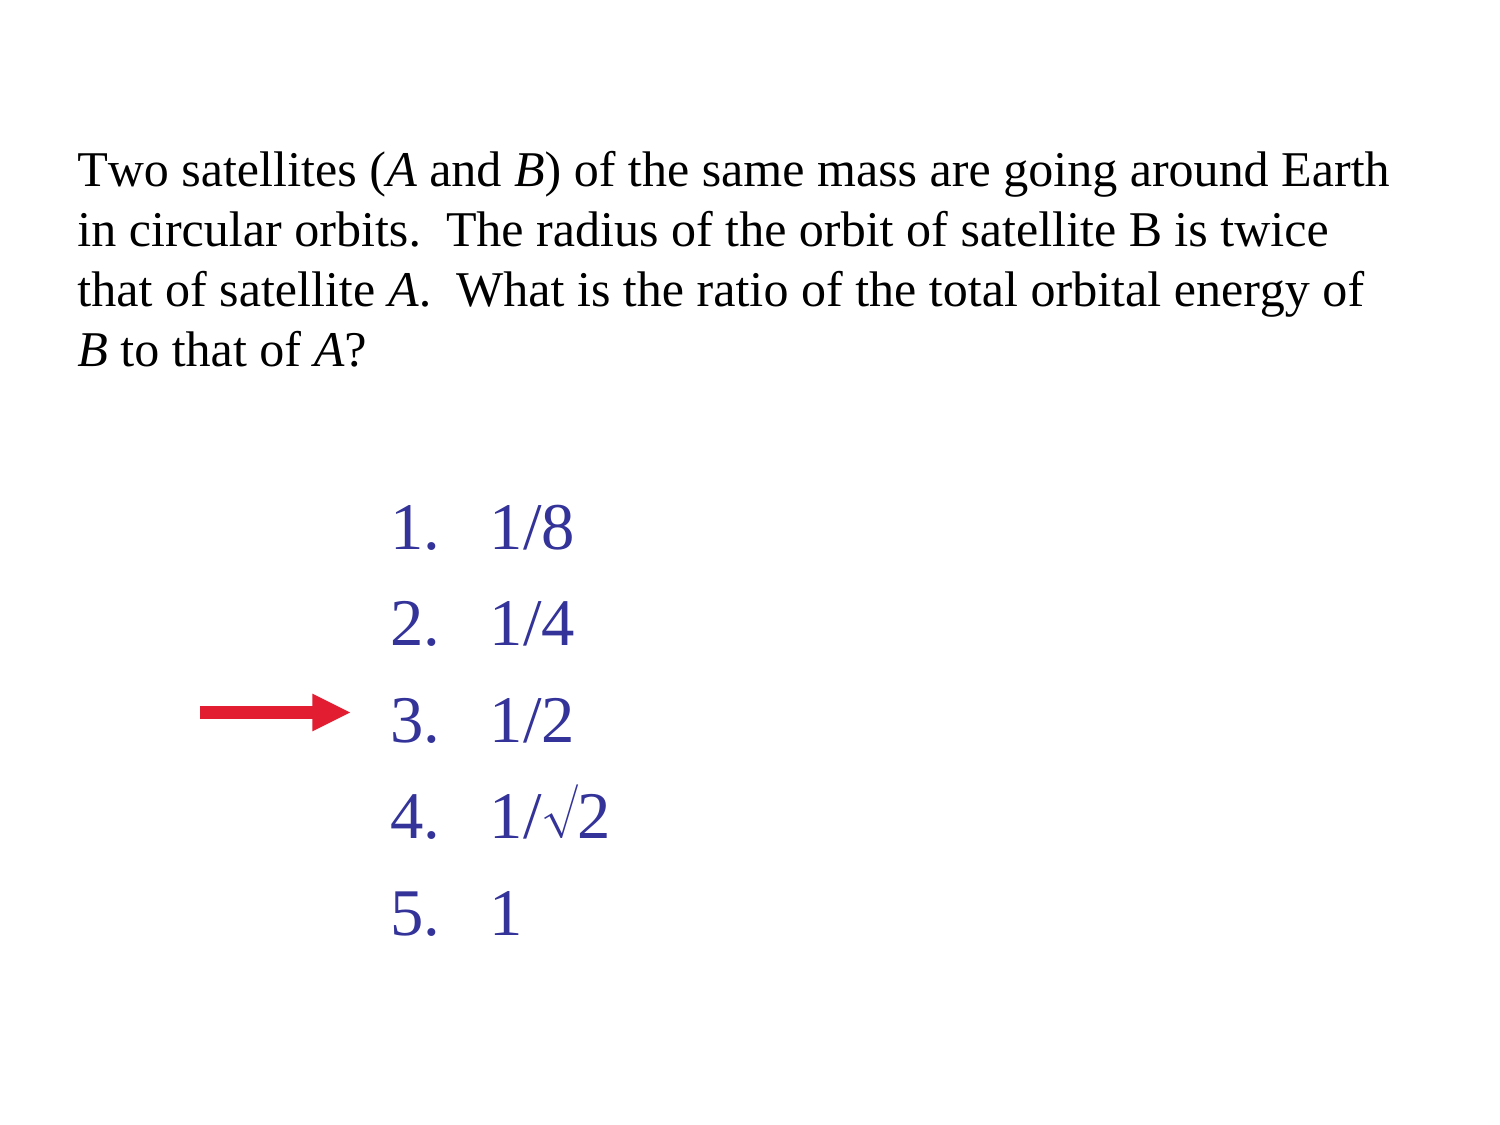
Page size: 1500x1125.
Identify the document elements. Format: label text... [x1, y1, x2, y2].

title Two satellites (A and B) of the same mass are going around Earth in circular orbits. The radius of the orbit of satellite B is twice that of satellite A. What is the ratio of the total orbital energy of B to that of A? [62, 128, 1413, 384]
list 1/8 1/4 1/2 1/√2 1 [375, 474, 1138, 1013]
